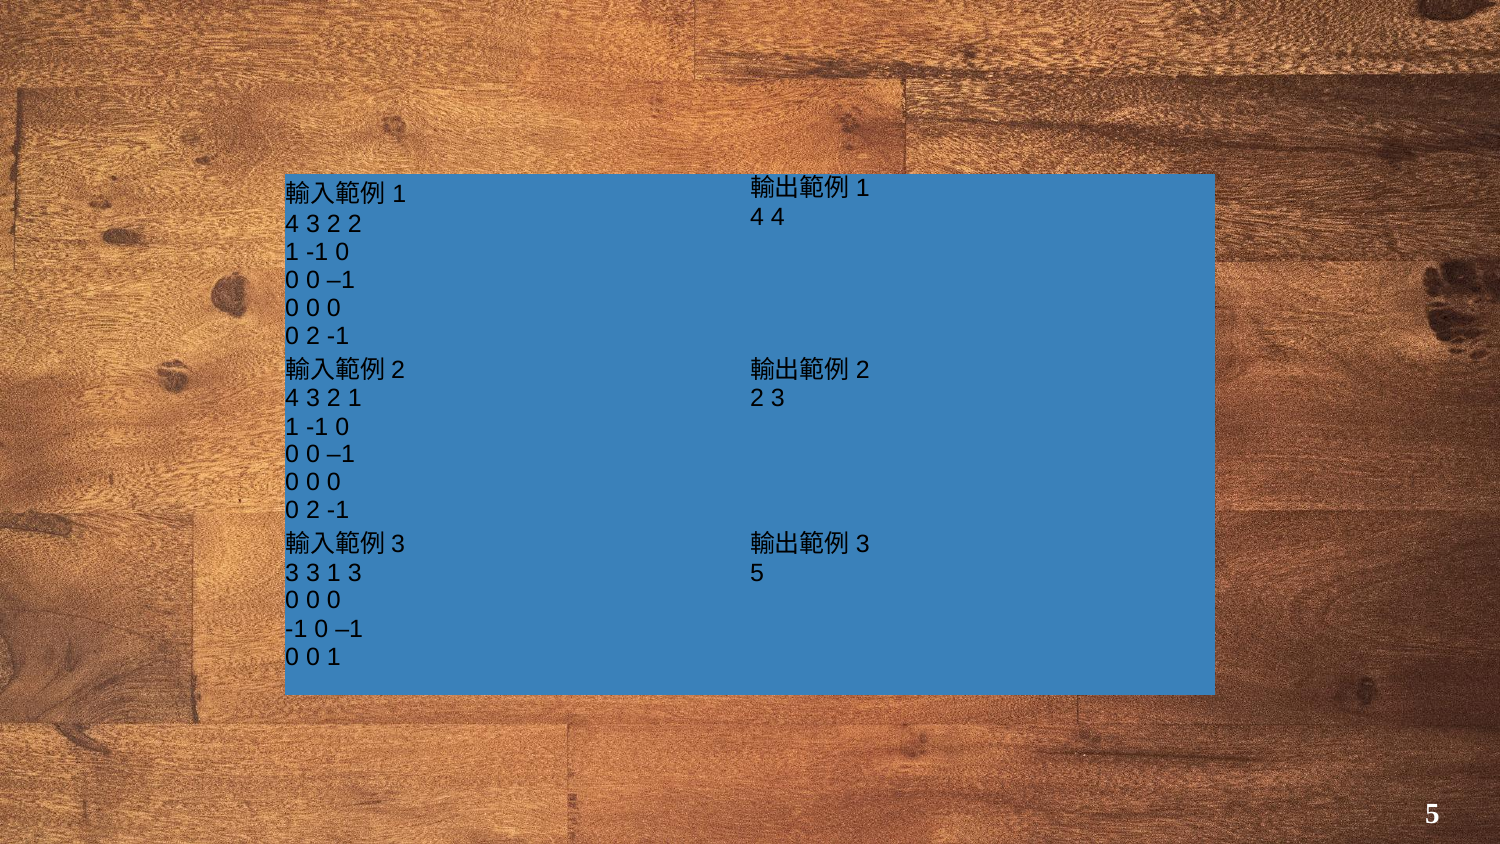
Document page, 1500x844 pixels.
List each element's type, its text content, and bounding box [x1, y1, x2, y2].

table_cell 輸出範例3 5 [750, 529, 1215, 695]
table_header 輸出範例1 4 4 [750, 174, 1215, 355]
table_cell 輸入範例2 4 3 2 1 1 -1 0 0 0 –1 0 0 0 0 2 -1 [285, 355, 750, 529]
table_header 輸入範例1 4 3 2 2 1 -1 0 0 0 –1 0 0 0 0 2 -1 [285, 174, 750, 355]
slide_number 5 [1410, 779, 1500, 844]
table_cell 輸出範例2 2 3 [750, 355, 1215, 529]
table_cell 輸入範例3 3 3 1 3 0 0 0 -1 0 –1 0 0 1 [285, 529, 750, 695]
